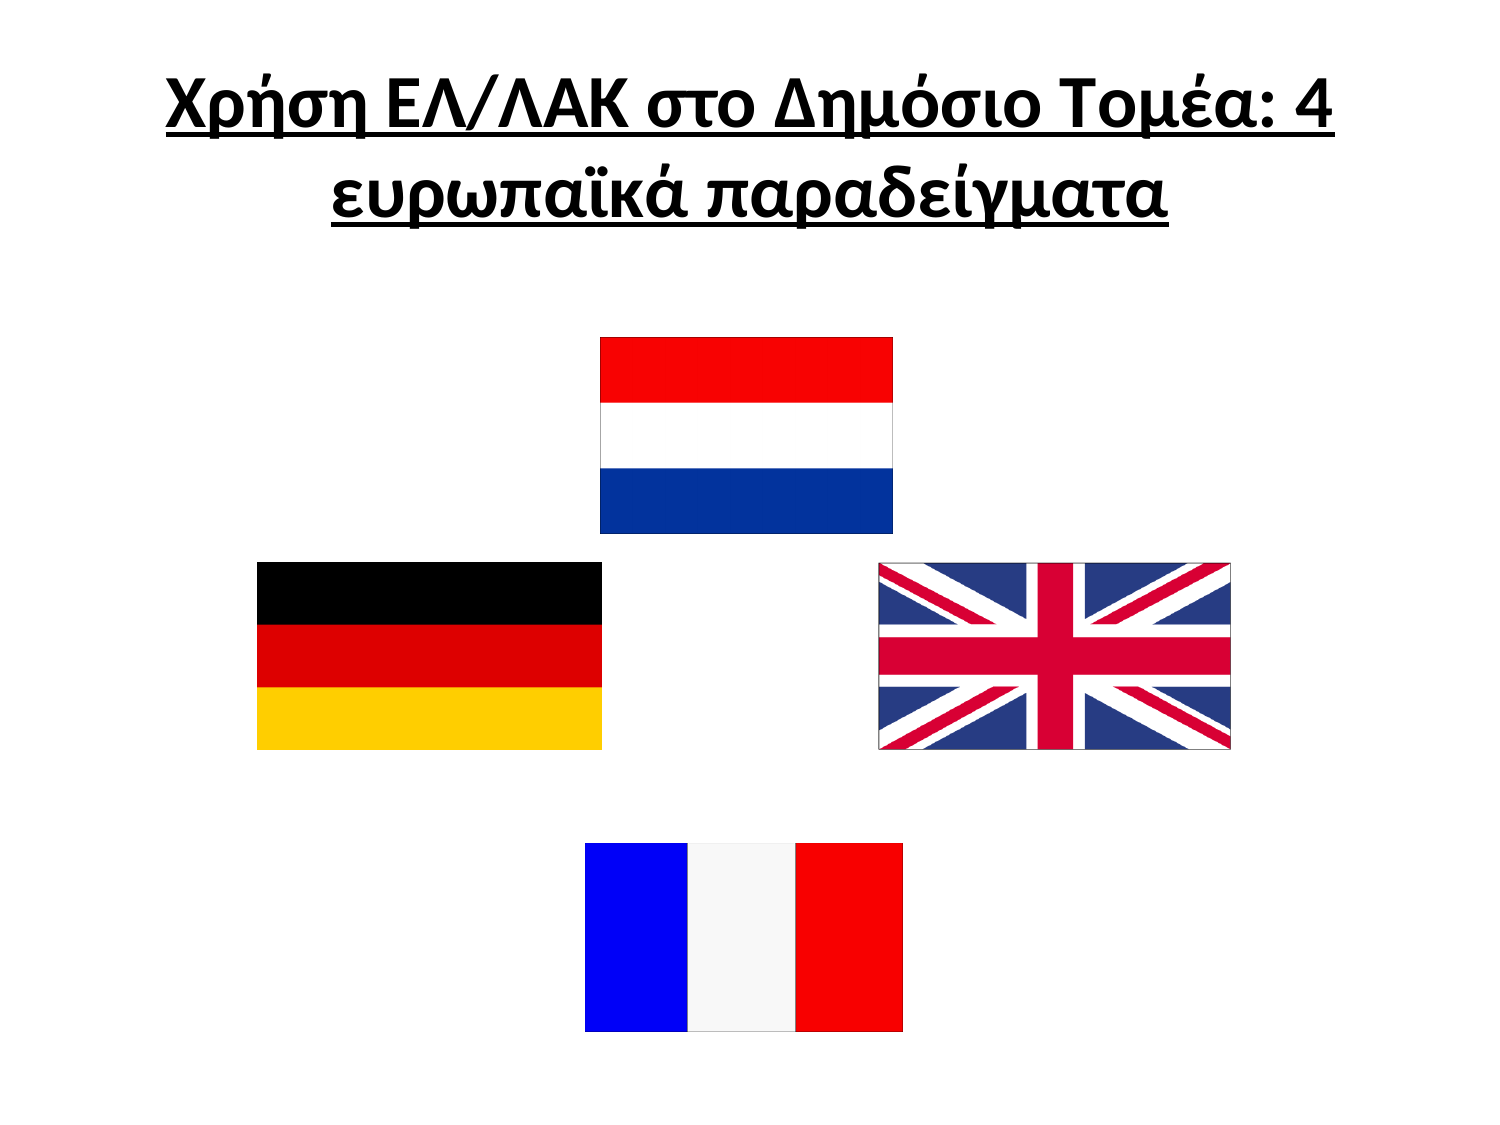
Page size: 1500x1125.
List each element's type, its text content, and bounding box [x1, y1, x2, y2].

picture [257, 562, 602, 751]
picture [878, 562, 1231, 751]
text_box Χρήση ΕΛ/ΛΑΚ στο Δημόσιο Τομέα: 4 ευρωπαϊκά παραδείγματα [75, 45, 1426, 233]
picture [585, 843, 903, 1032]
picture [600, 337, 893, 534]
